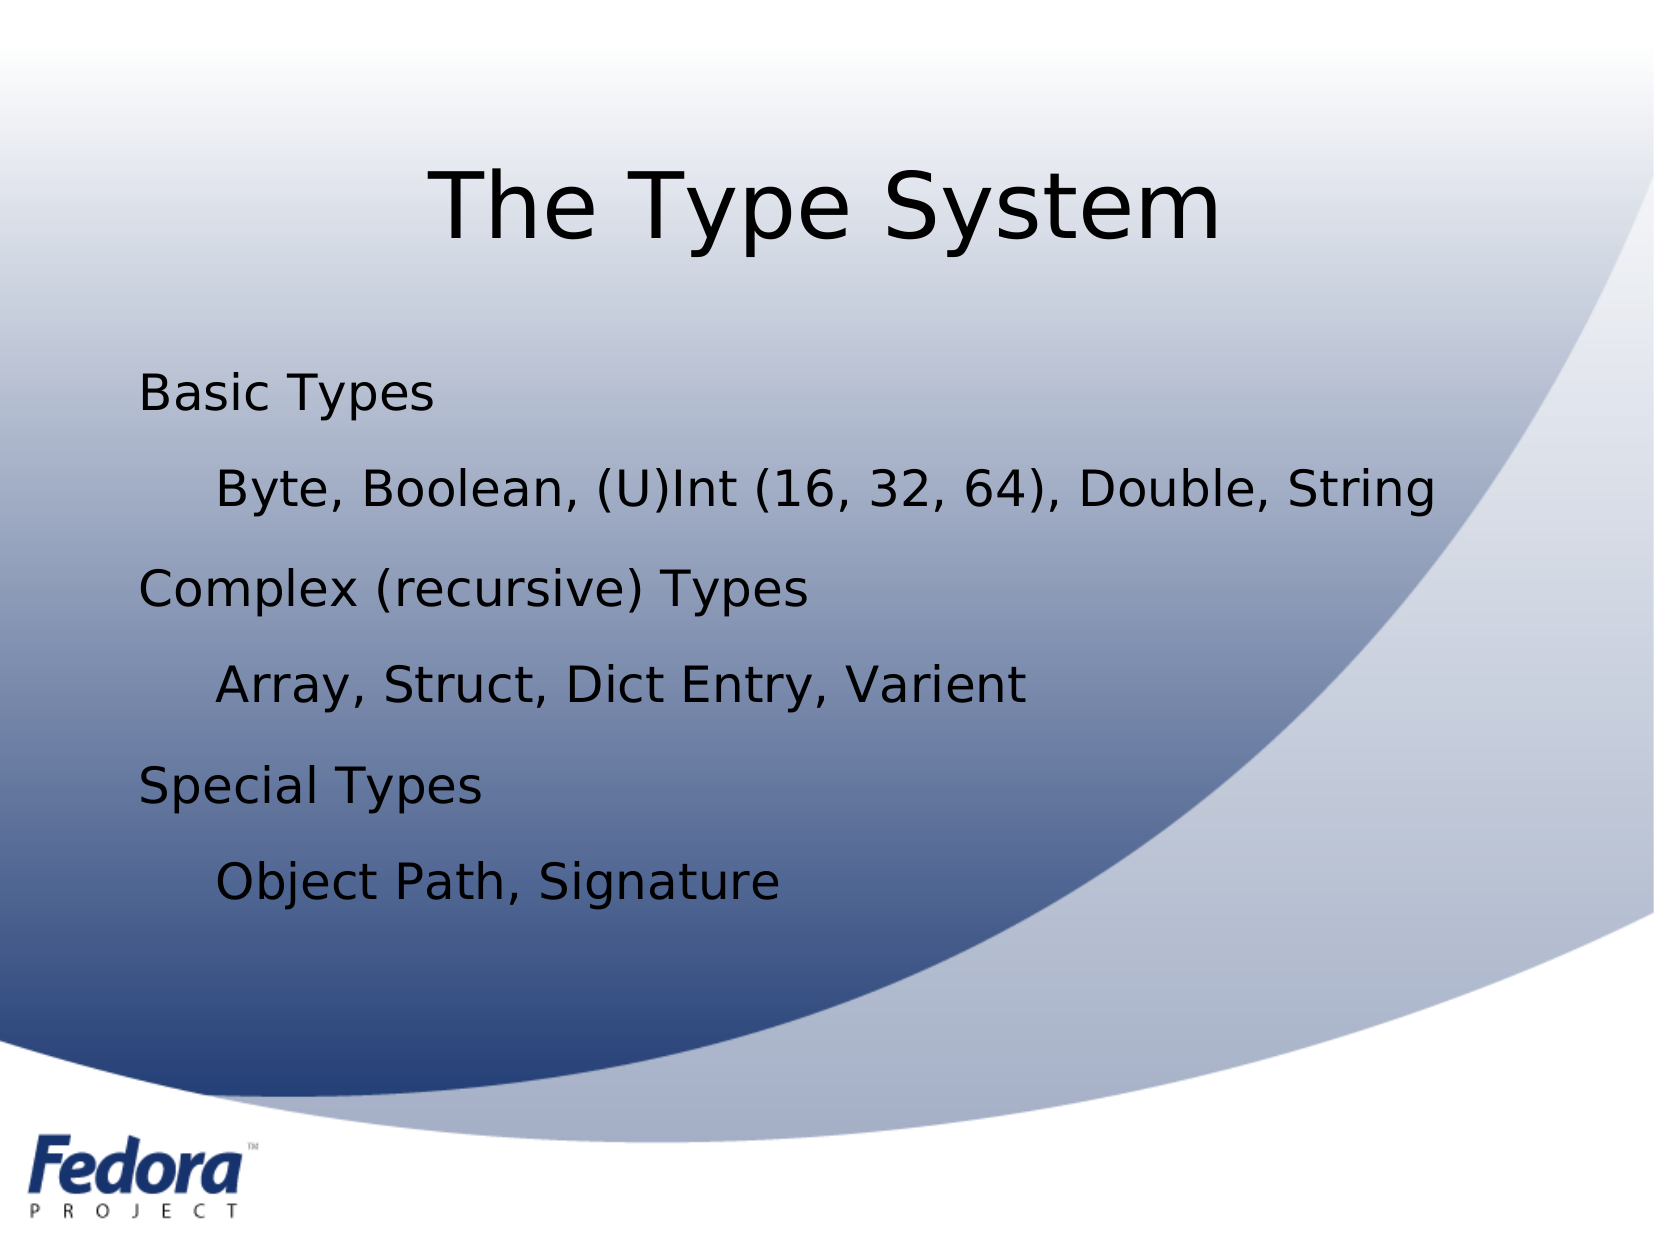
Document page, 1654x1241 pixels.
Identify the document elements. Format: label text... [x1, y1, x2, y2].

title The Type System [121, 102, 1534, 310]
picture [0, 0, 1654, 1241]
list Basic Types Byte, Boolean, (U)Int (16, 32, 64), Double, String Complex (recursive) Types Array, Struct, Dict Entry, Varient Special Types Object Path, Signature [121, 344, 1534, 1126]
